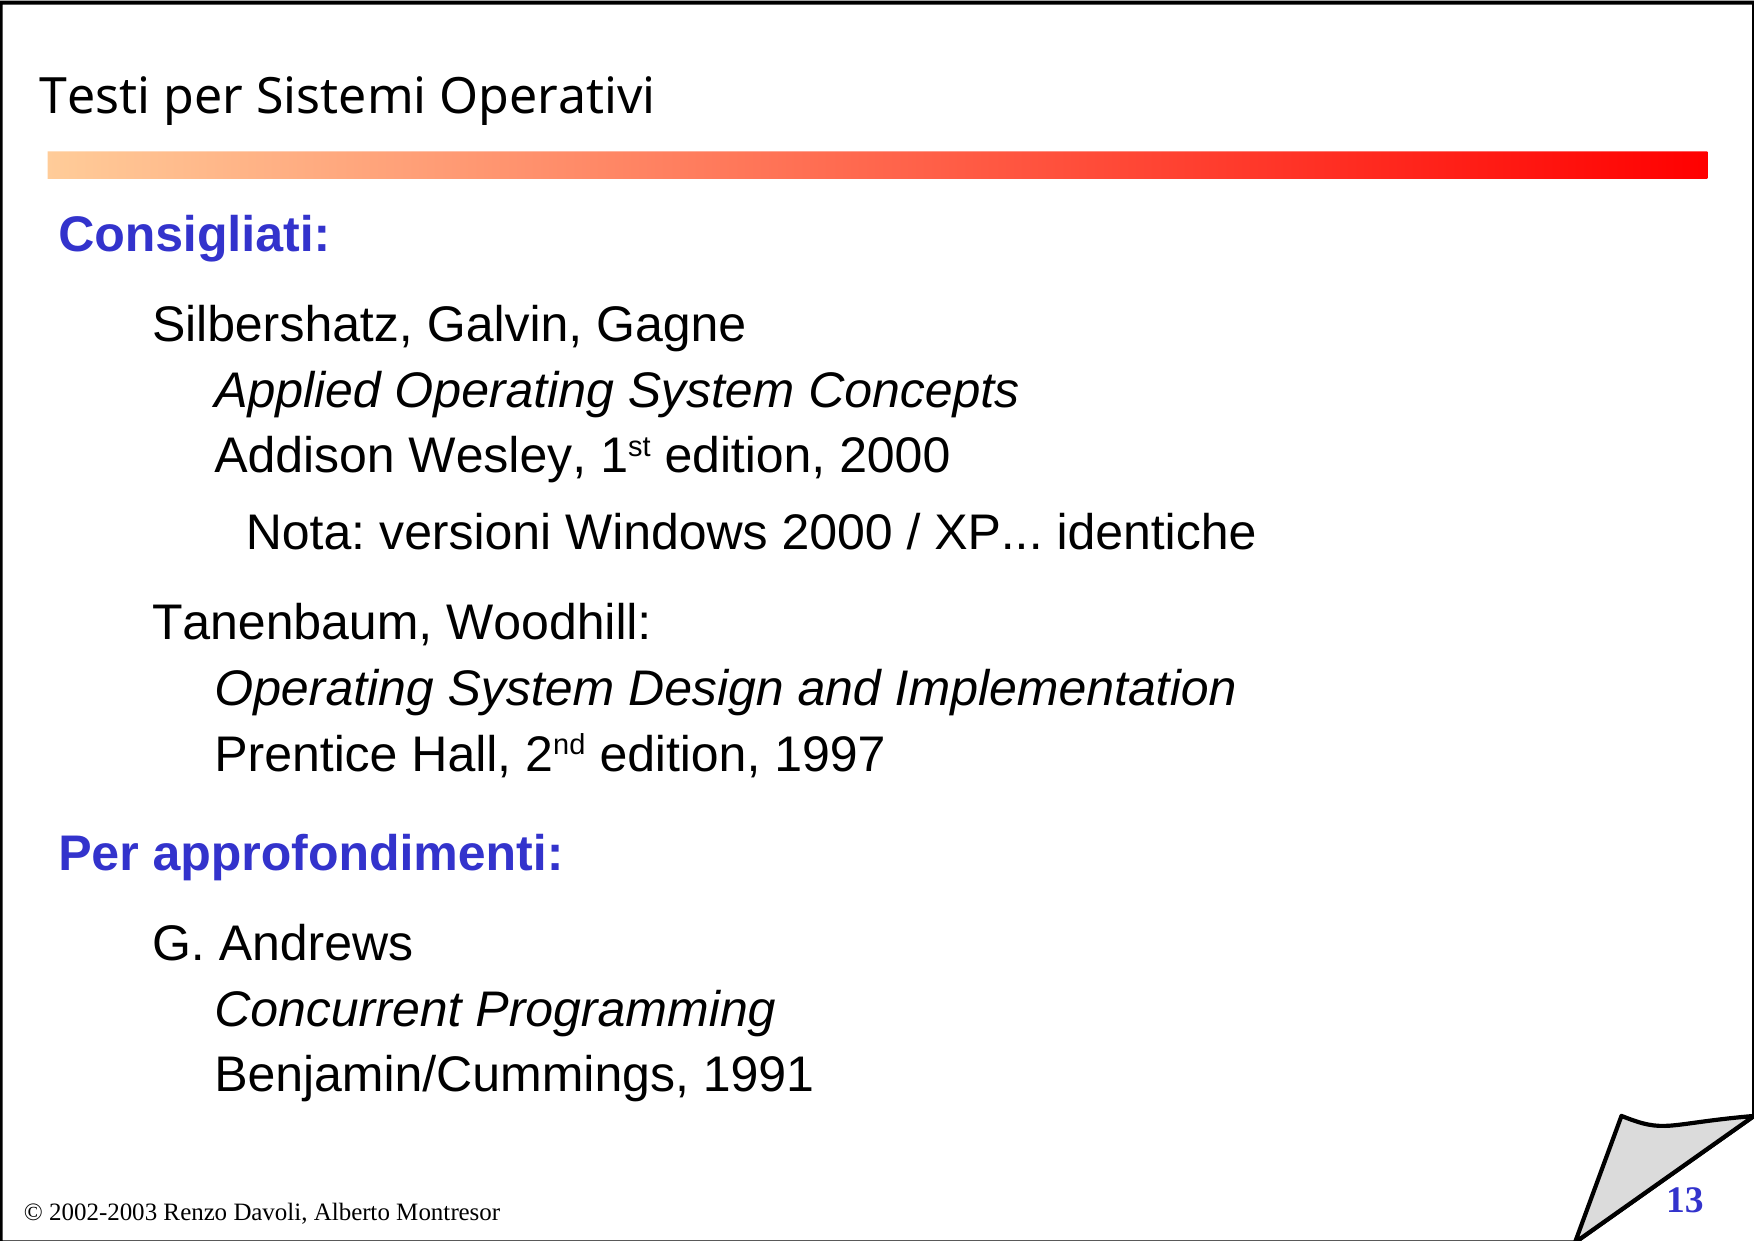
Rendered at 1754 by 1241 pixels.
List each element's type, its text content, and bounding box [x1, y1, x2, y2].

list Consigliati: Silbershatz, Galvin, Gagne Applied Operating System Concepts Addison Wesley, 1st edition, 2000 Nota: versioni Windows 2000 / XP... identiche Tanenbaum, Woodhill: Operating System Design and Implementation Prentice Hall, 2nd edition, 1997 Per approfondimenti: G. Andrews Concurrent Programming Benjamin/Cummings, 1991 [58, 206, 1696, 1177]
title Testi per Sistemi Operativi [40, 48, 1714, 144]
